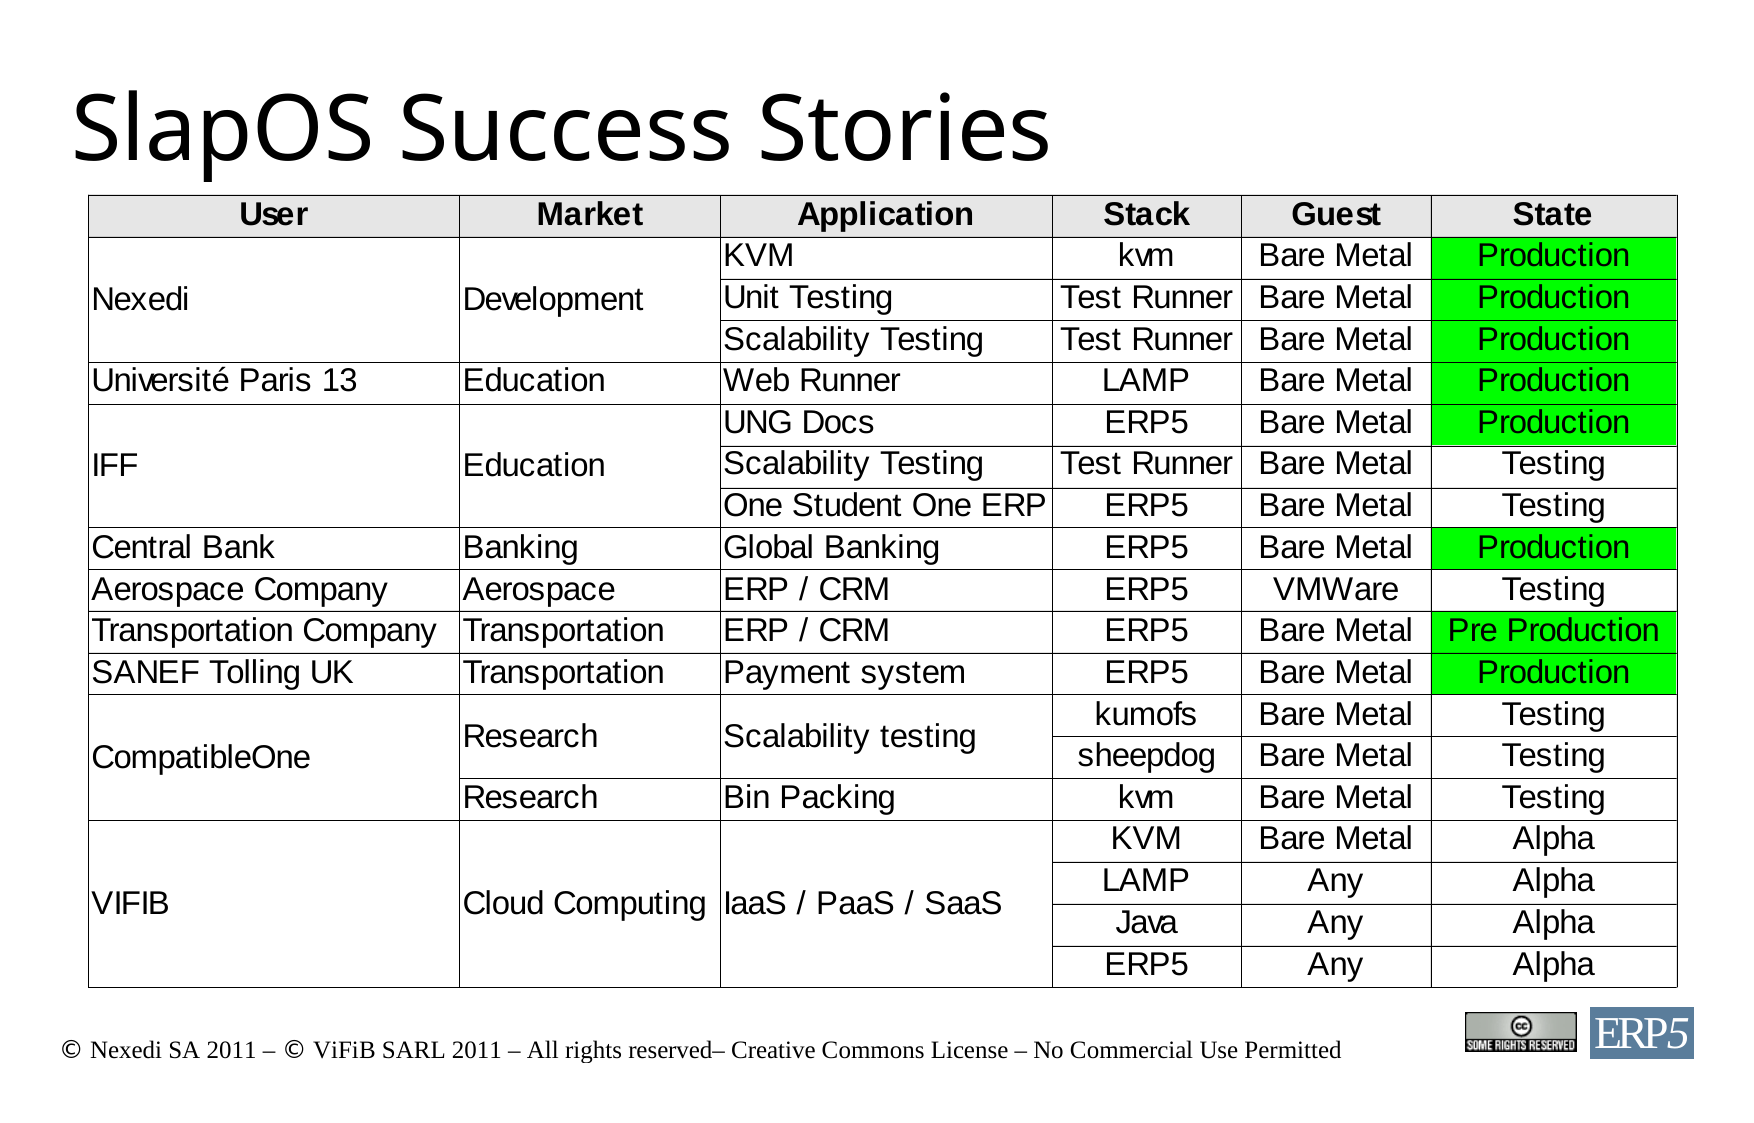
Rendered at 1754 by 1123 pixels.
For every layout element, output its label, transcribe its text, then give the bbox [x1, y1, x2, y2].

title SlapOS Success Stories [71, 63, 1707, 187]
chart [88, 194, 1680, 991]
picture [1465, 1012, 1577, 1052]
